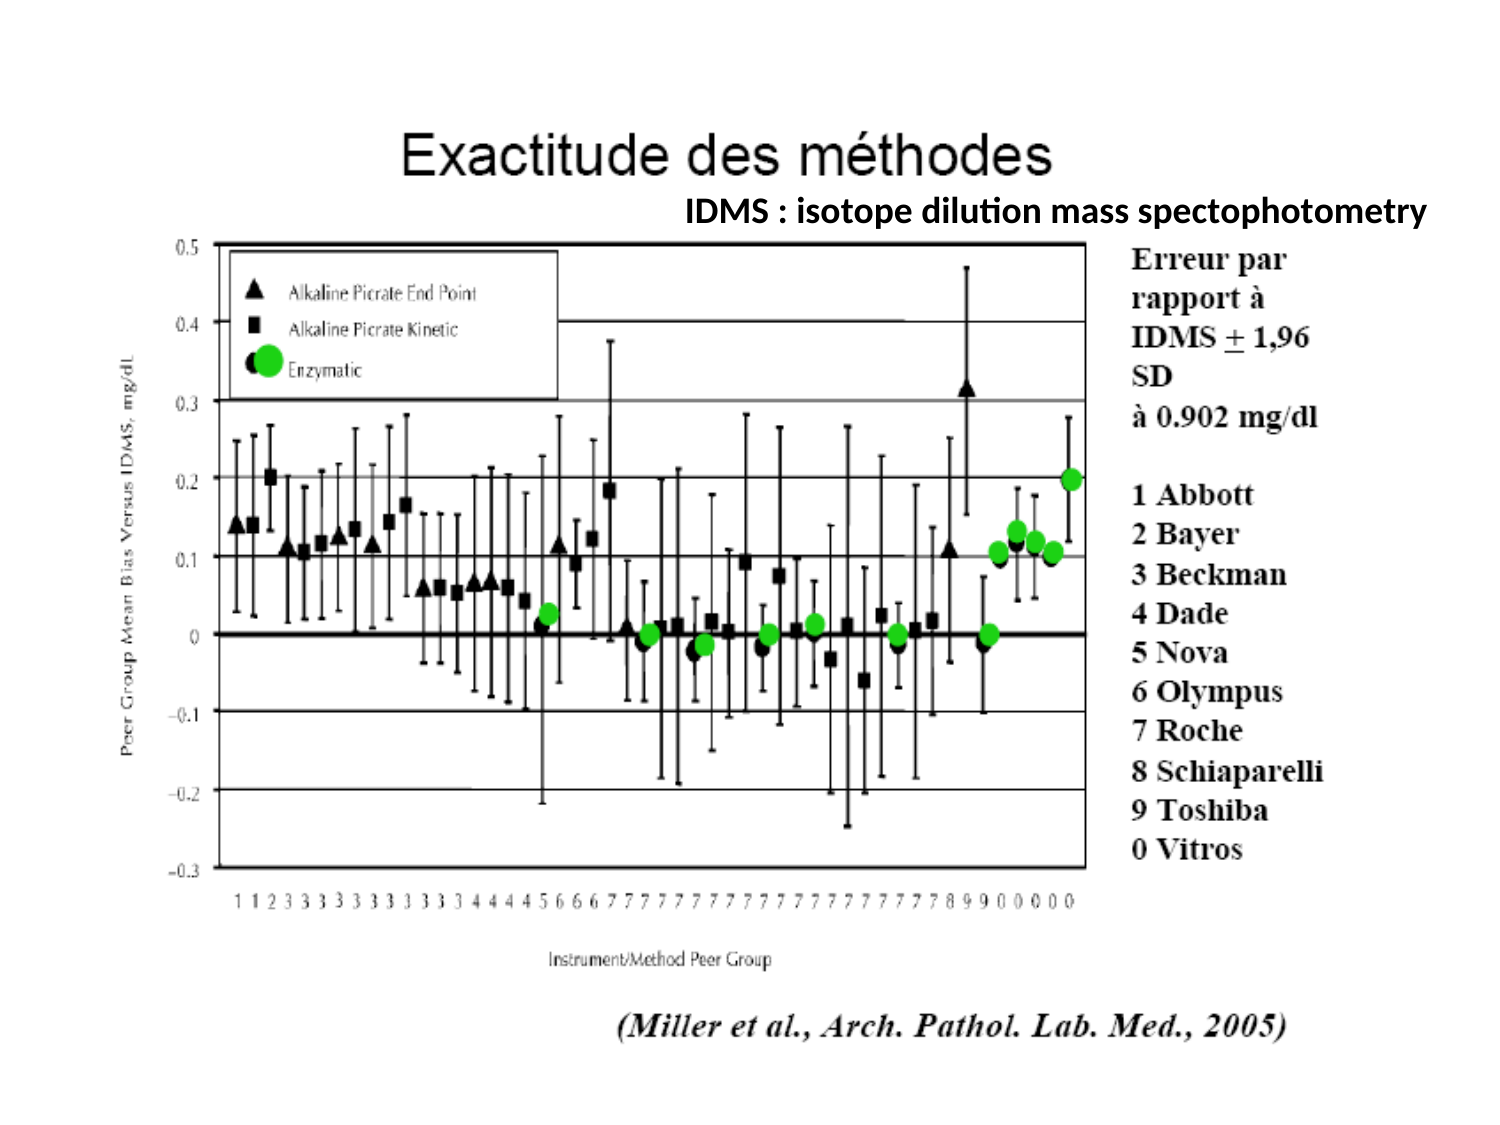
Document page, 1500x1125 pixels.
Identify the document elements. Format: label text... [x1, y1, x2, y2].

text_box IDMS : isotope dilution mass spectophotometry [670, 187, 1444, 241]
picture [70, 105, 1395, 1062]
